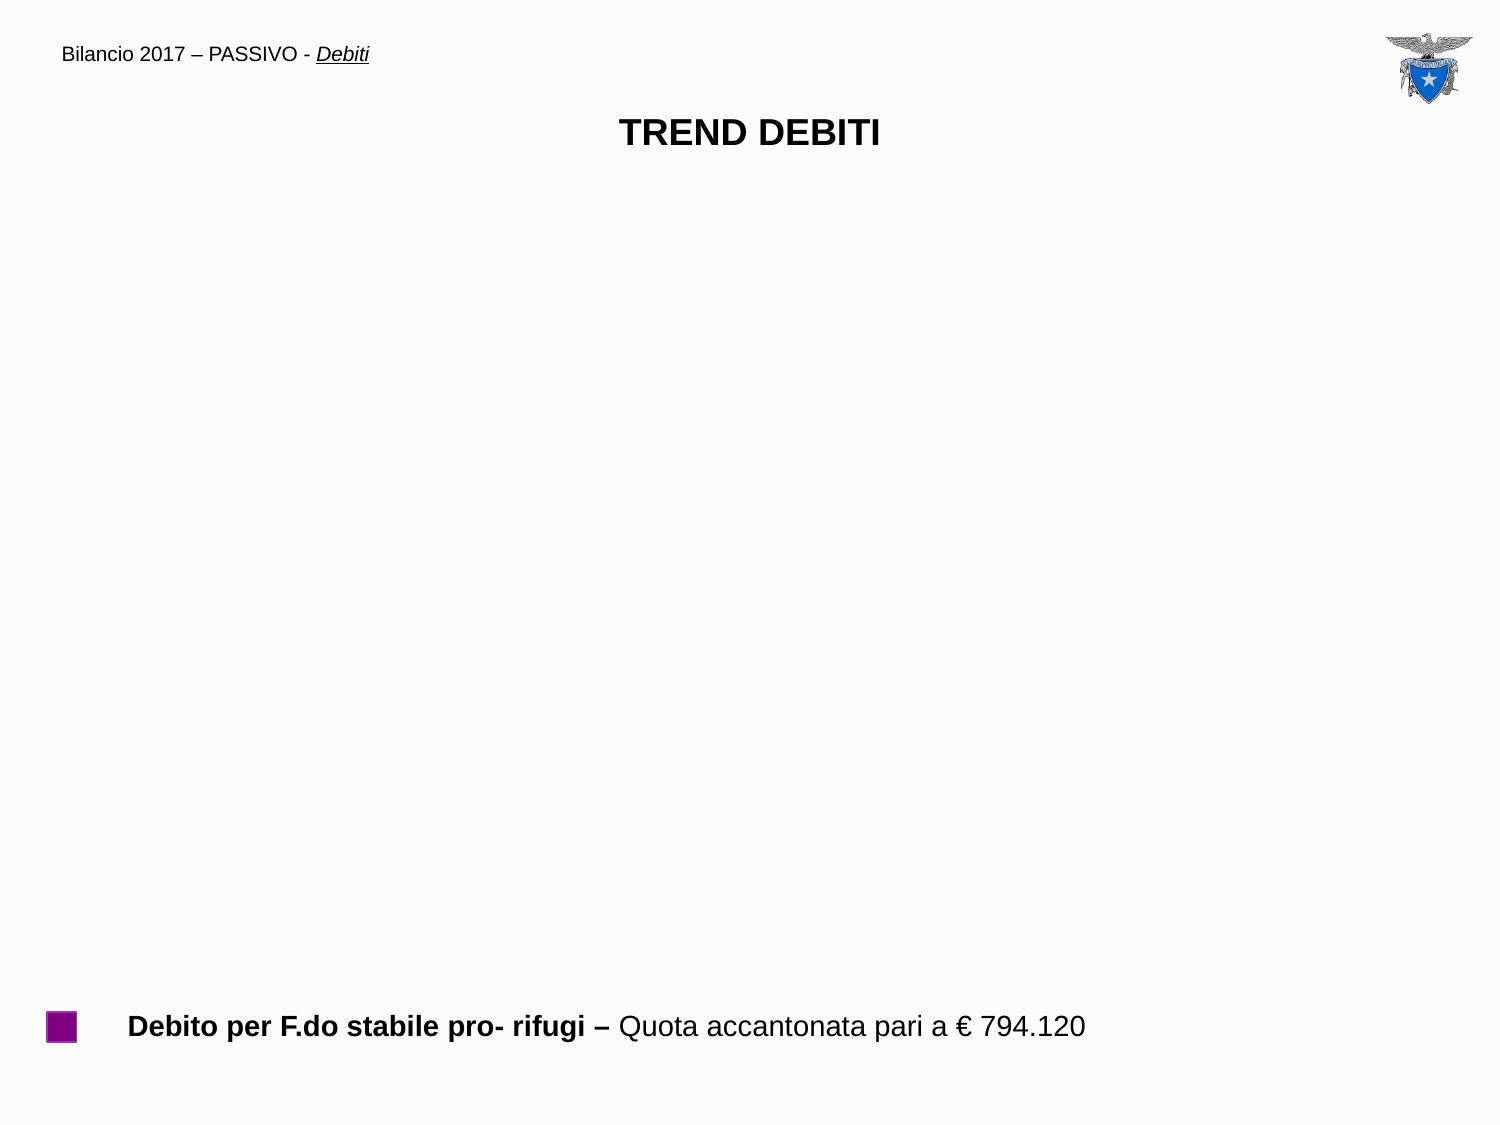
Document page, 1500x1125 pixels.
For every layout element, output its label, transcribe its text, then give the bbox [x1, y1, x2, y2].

text_box Debito per F.do stabile pro- rifugi – Quota accantonata pari a € 794.120 [112, 1002, 1287, 1054]
text_box Bilancio 2017 – PASSIVO - Debiti [46, 35, 516, 76]
picture [1382, 29, 1477, 112]
text_box TREND DEBITI [259, 111, 1241, 154]
text_box [46, 1012, 77, 1042]
